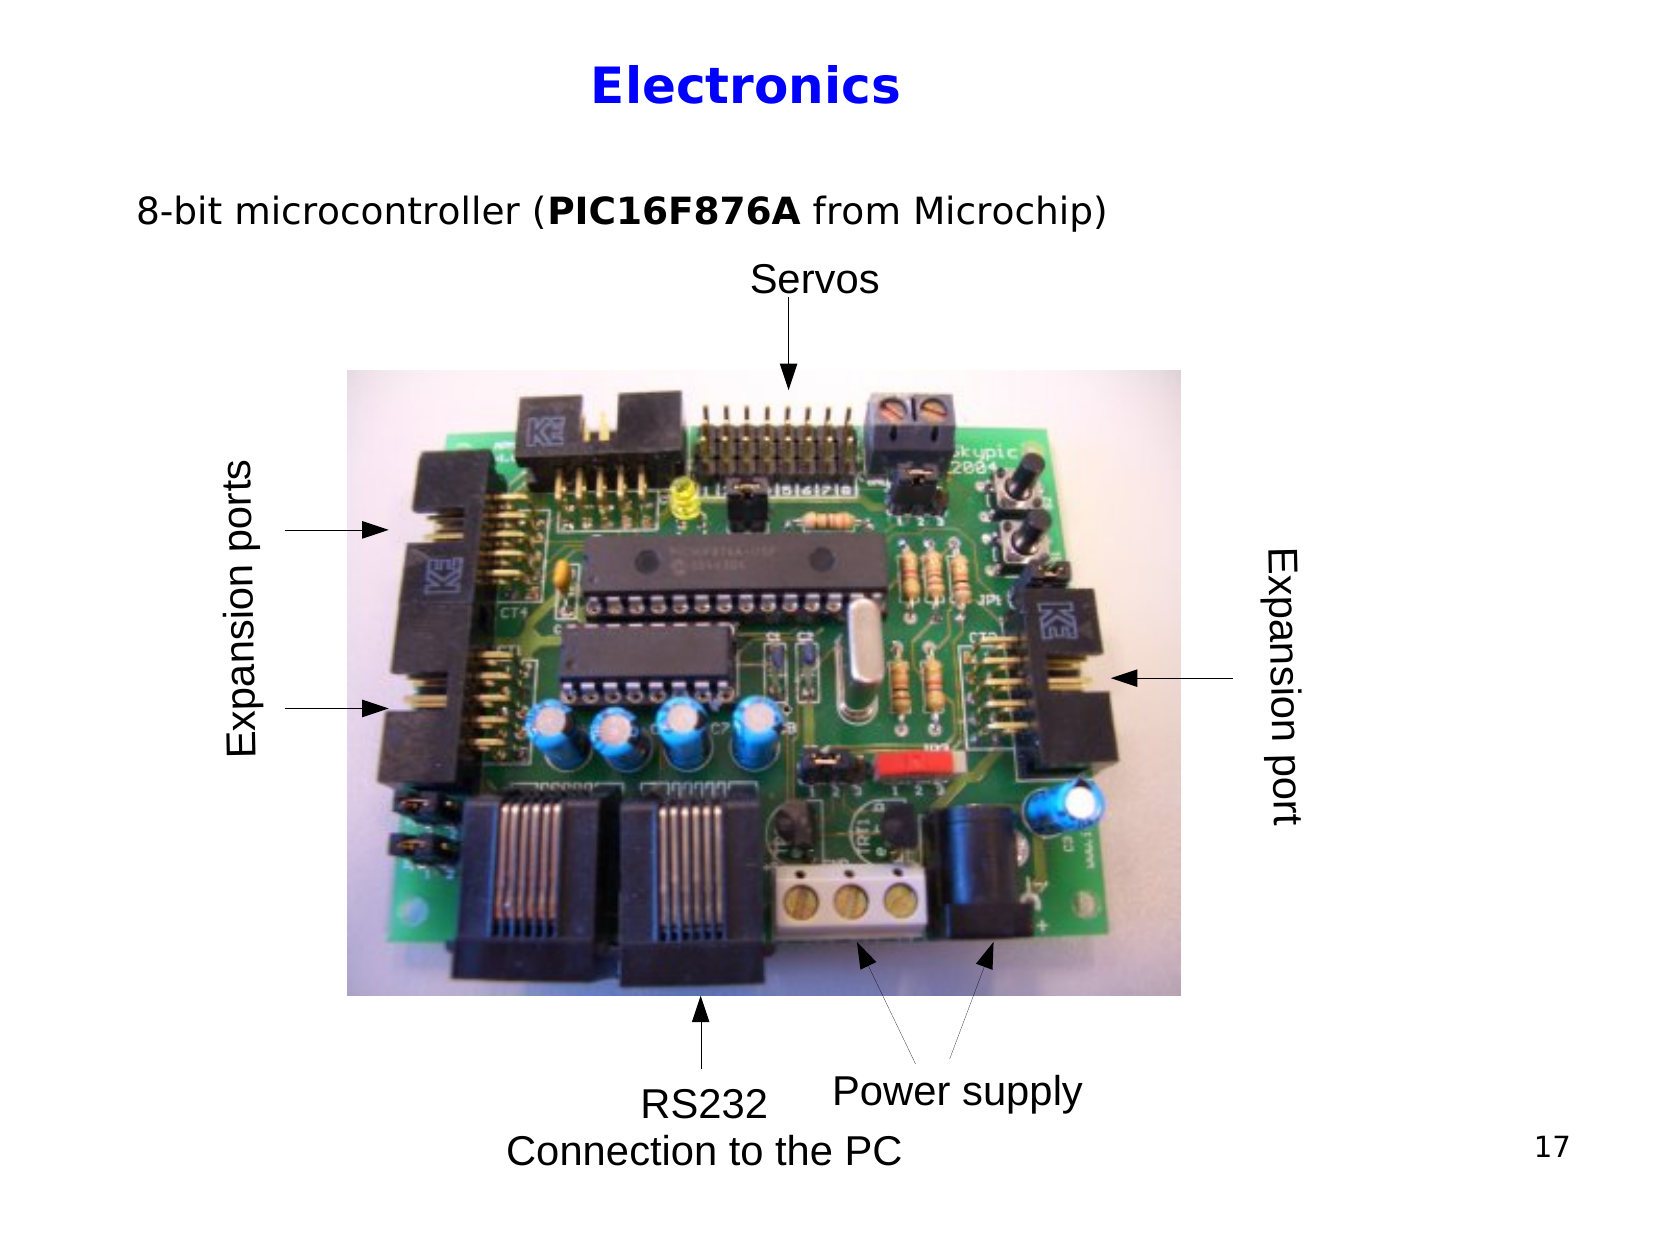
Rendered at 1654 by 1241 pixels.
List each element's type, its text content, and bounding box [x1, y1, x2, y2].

text_box Expansion port [1251, 532, 1320, 842]
text_box 8-bit microcontroller (PIC16F876A from Microchip) [109, 182, 1137, 241]
picture [347, 370, 1181, 996]
text_box Servos [735, 248, 895, 310]
text_box Power supply [817, 1060, 1098, 1123]
text_box Expansion ports [204, 444, 273, 775]
text_box RS232 Connection to the PC [491, 1073, 918, 1182]
text_box Electronics [576, 49, 917, 123]
